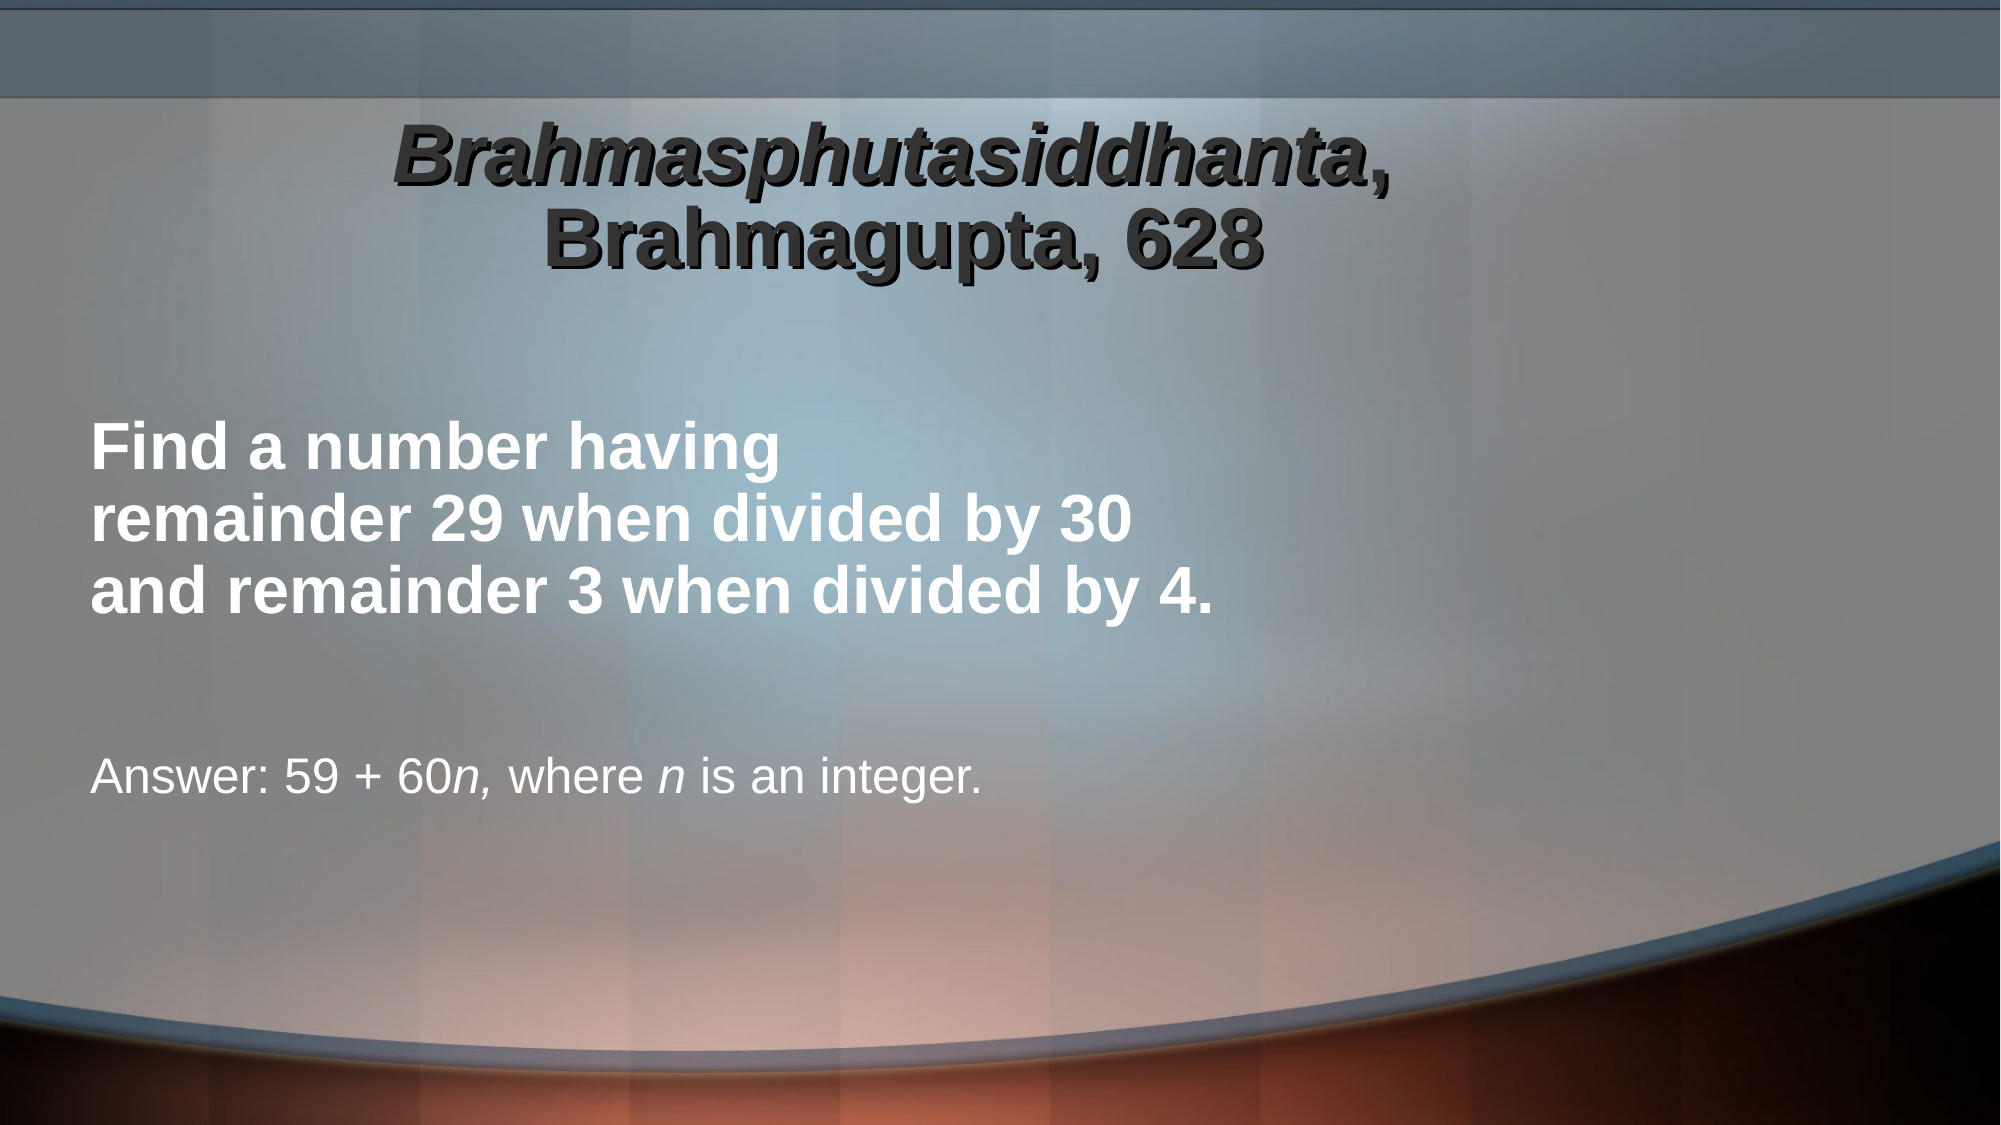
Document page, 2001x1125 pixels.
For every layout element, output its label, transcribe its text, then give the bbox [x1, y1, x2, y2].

title Brahmasphutasiddhanta, Brahmagupta, 628 [75, 104, 1732, 294]
list Find a number having remainder 29 when divided by 30 and remainder 3 when divided by 4. Answer: 59 + 60n, where n is an integer. [75, 299, 1732, 920]
